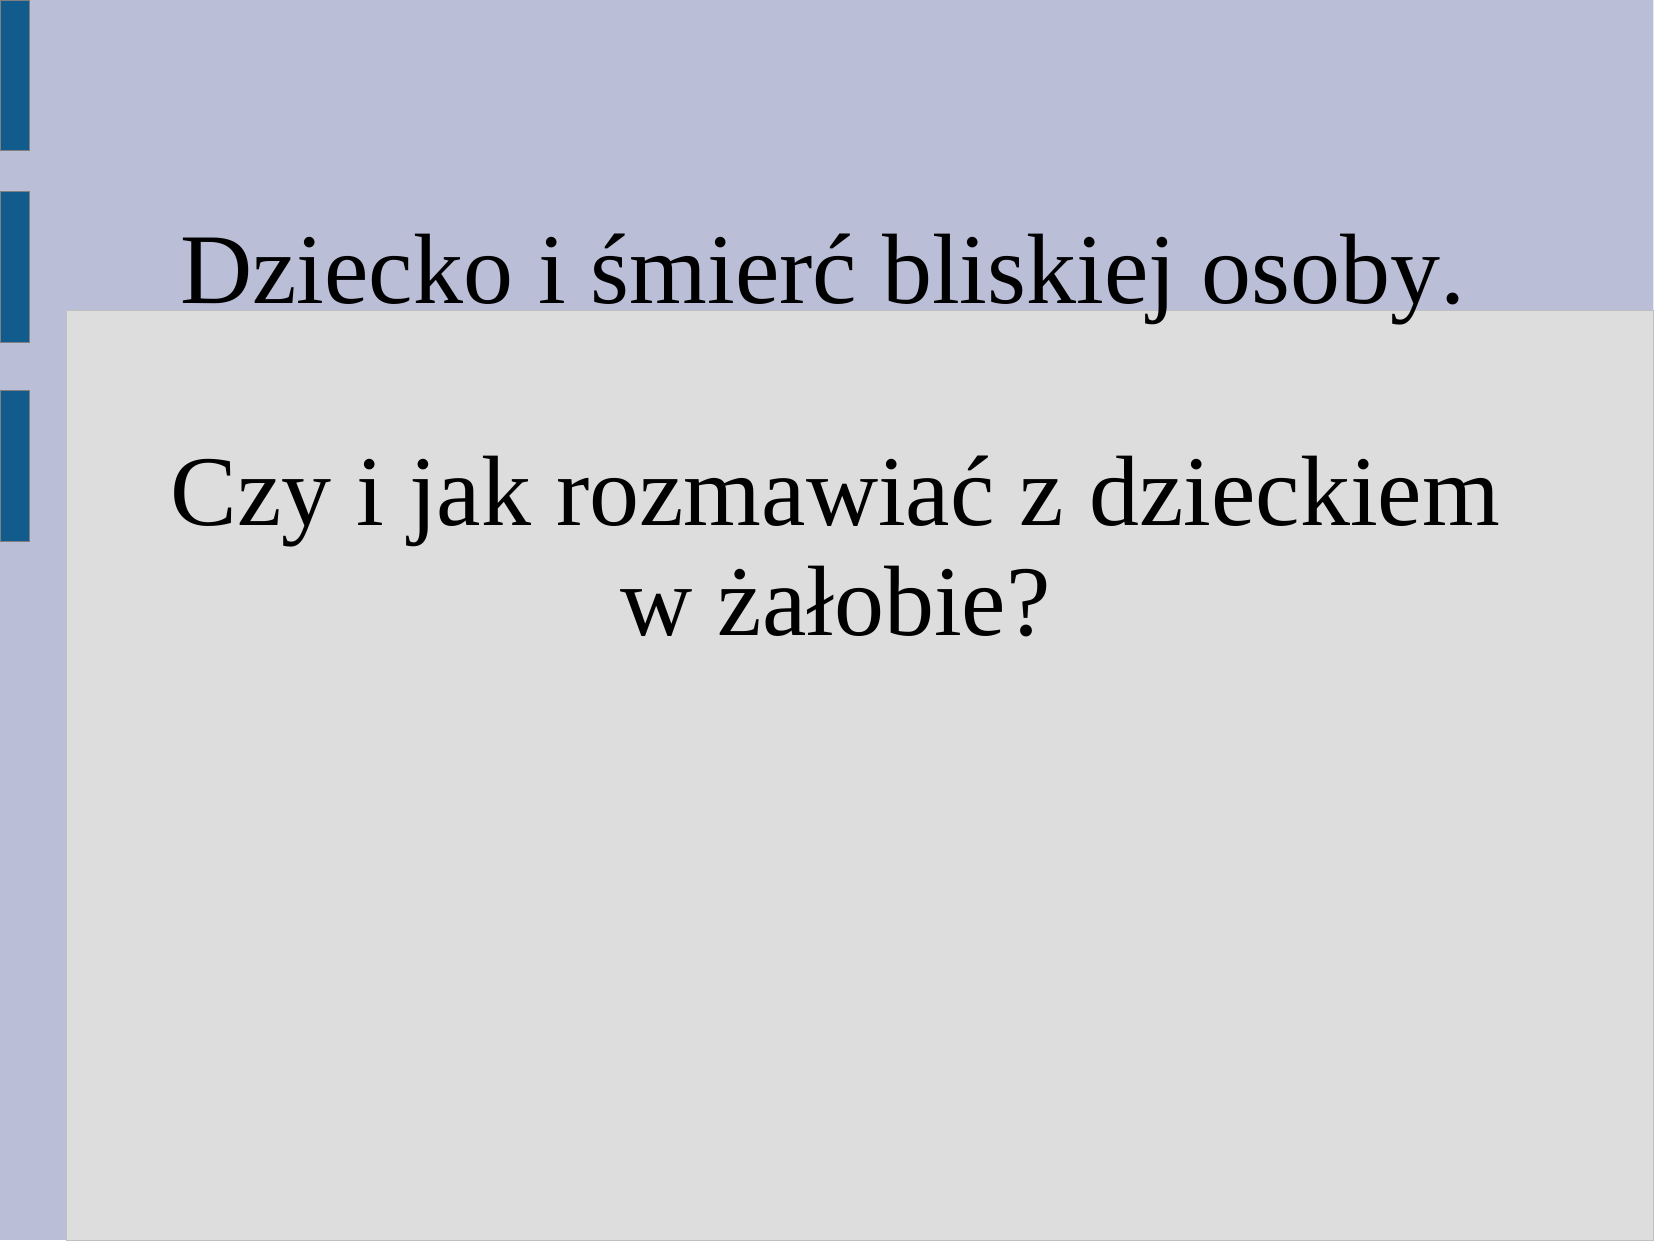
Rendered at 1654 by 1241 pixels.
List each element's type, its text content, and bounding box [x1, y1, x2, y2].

subtitle Dziecko i śmierć bliskiej osoby. Czy i jak rozmawiać z dzieckiem w żałobie? [129, 45, 1542, 827]
